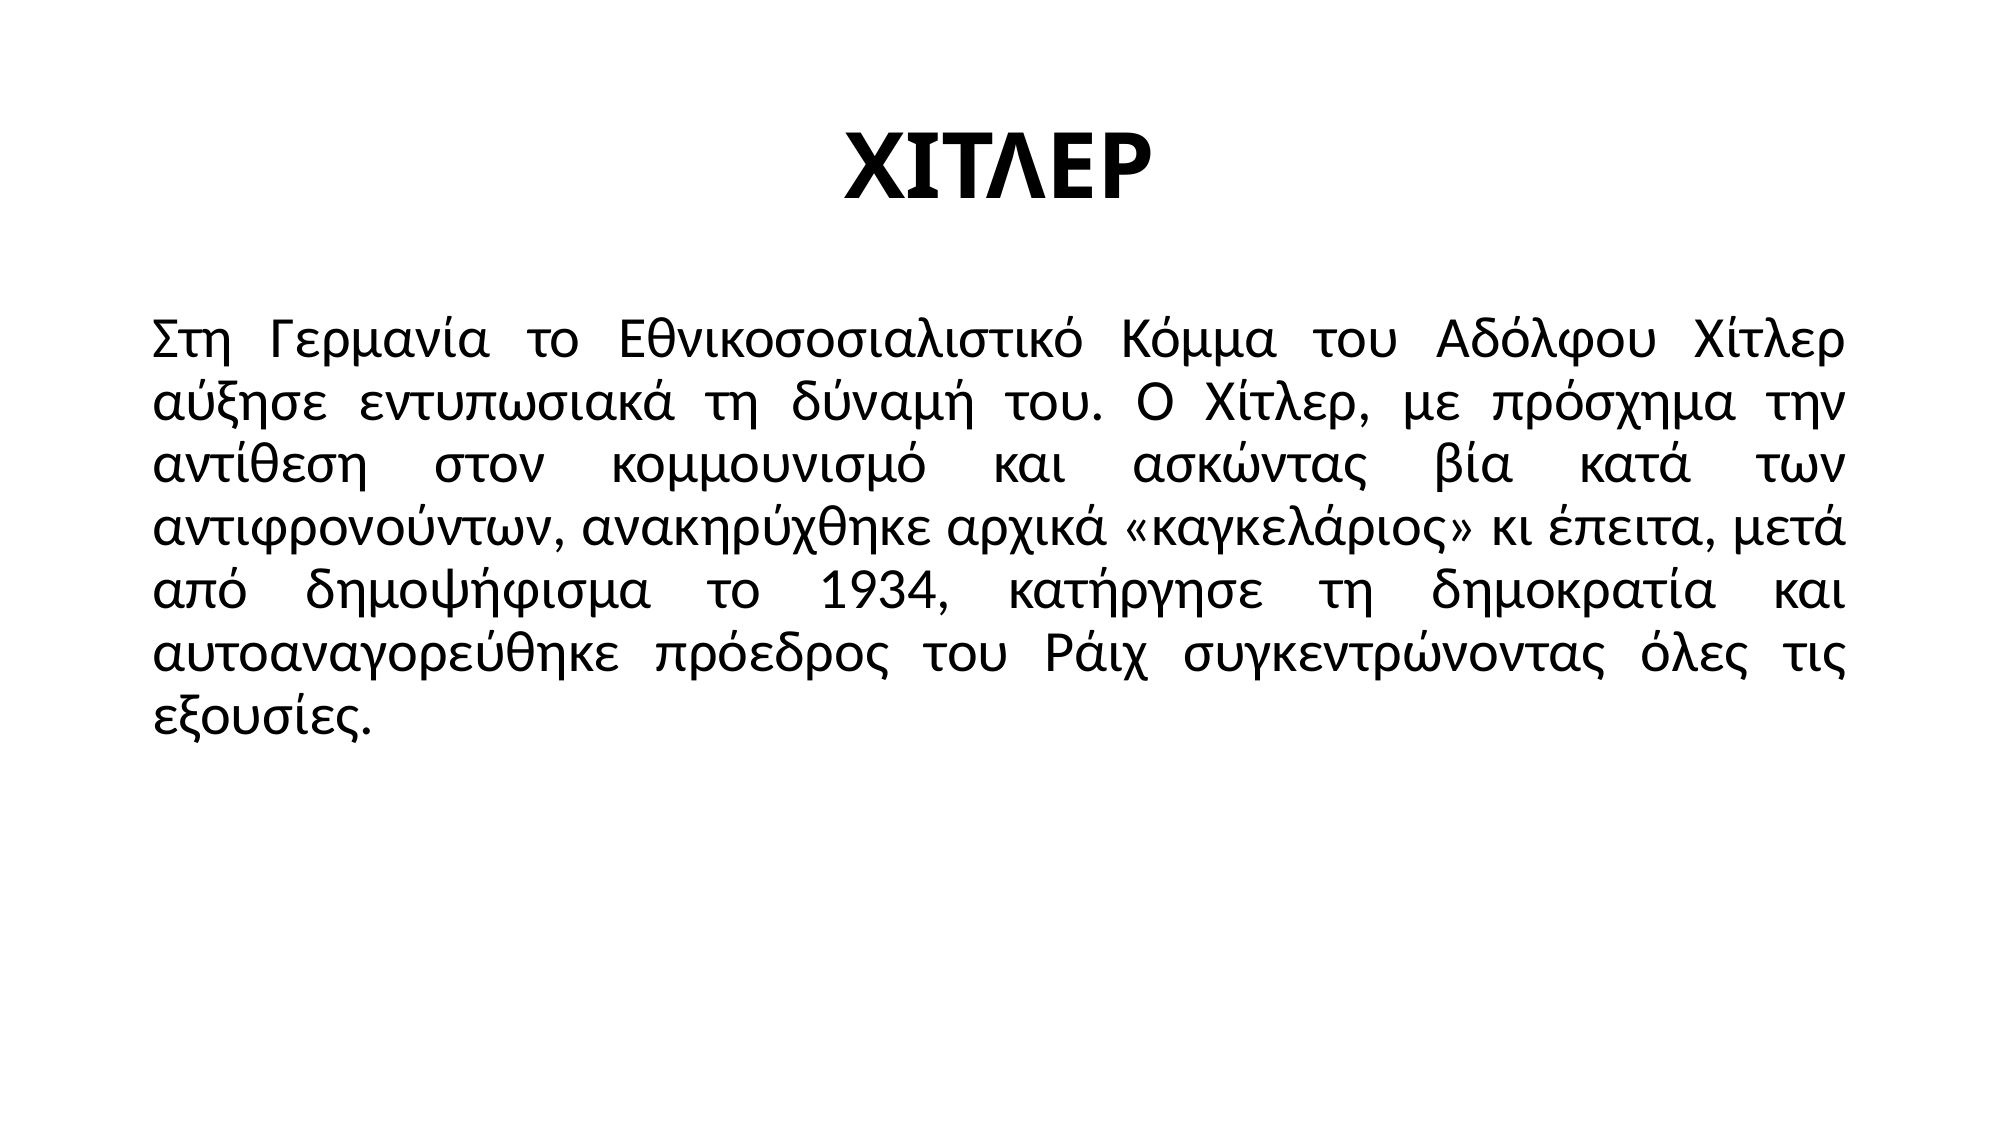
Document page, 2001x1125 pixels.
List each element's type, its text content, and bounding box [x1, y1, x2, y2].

title ΧΙΤΛΕΡ [137, 59, 1863, 278]
list Στη Γερμανία το Εθνικοσοσιαλιστικό Κόμμα του Αδόλφου Χίτλερ αύξησε εντυπωσιακά τη δύναμή του. Ο Χίτλερ, με πρόσχημα την αντίθεση στον κομμουνισμό και ασκώντας βία κατά των αντιφρονούντων, ανακηρύχθηκε αρχικά «καγκελάριος» κι έπειτα, μετά από δημοψήφισμα το 1934, κατήργησε τη δημοκρατία και αυτοαναγορεύθηκε πρόεδρος του Ράιχ συγκεντρώνοντας όλες τις εξουσίες. [137, 299, 1863, 1014]
